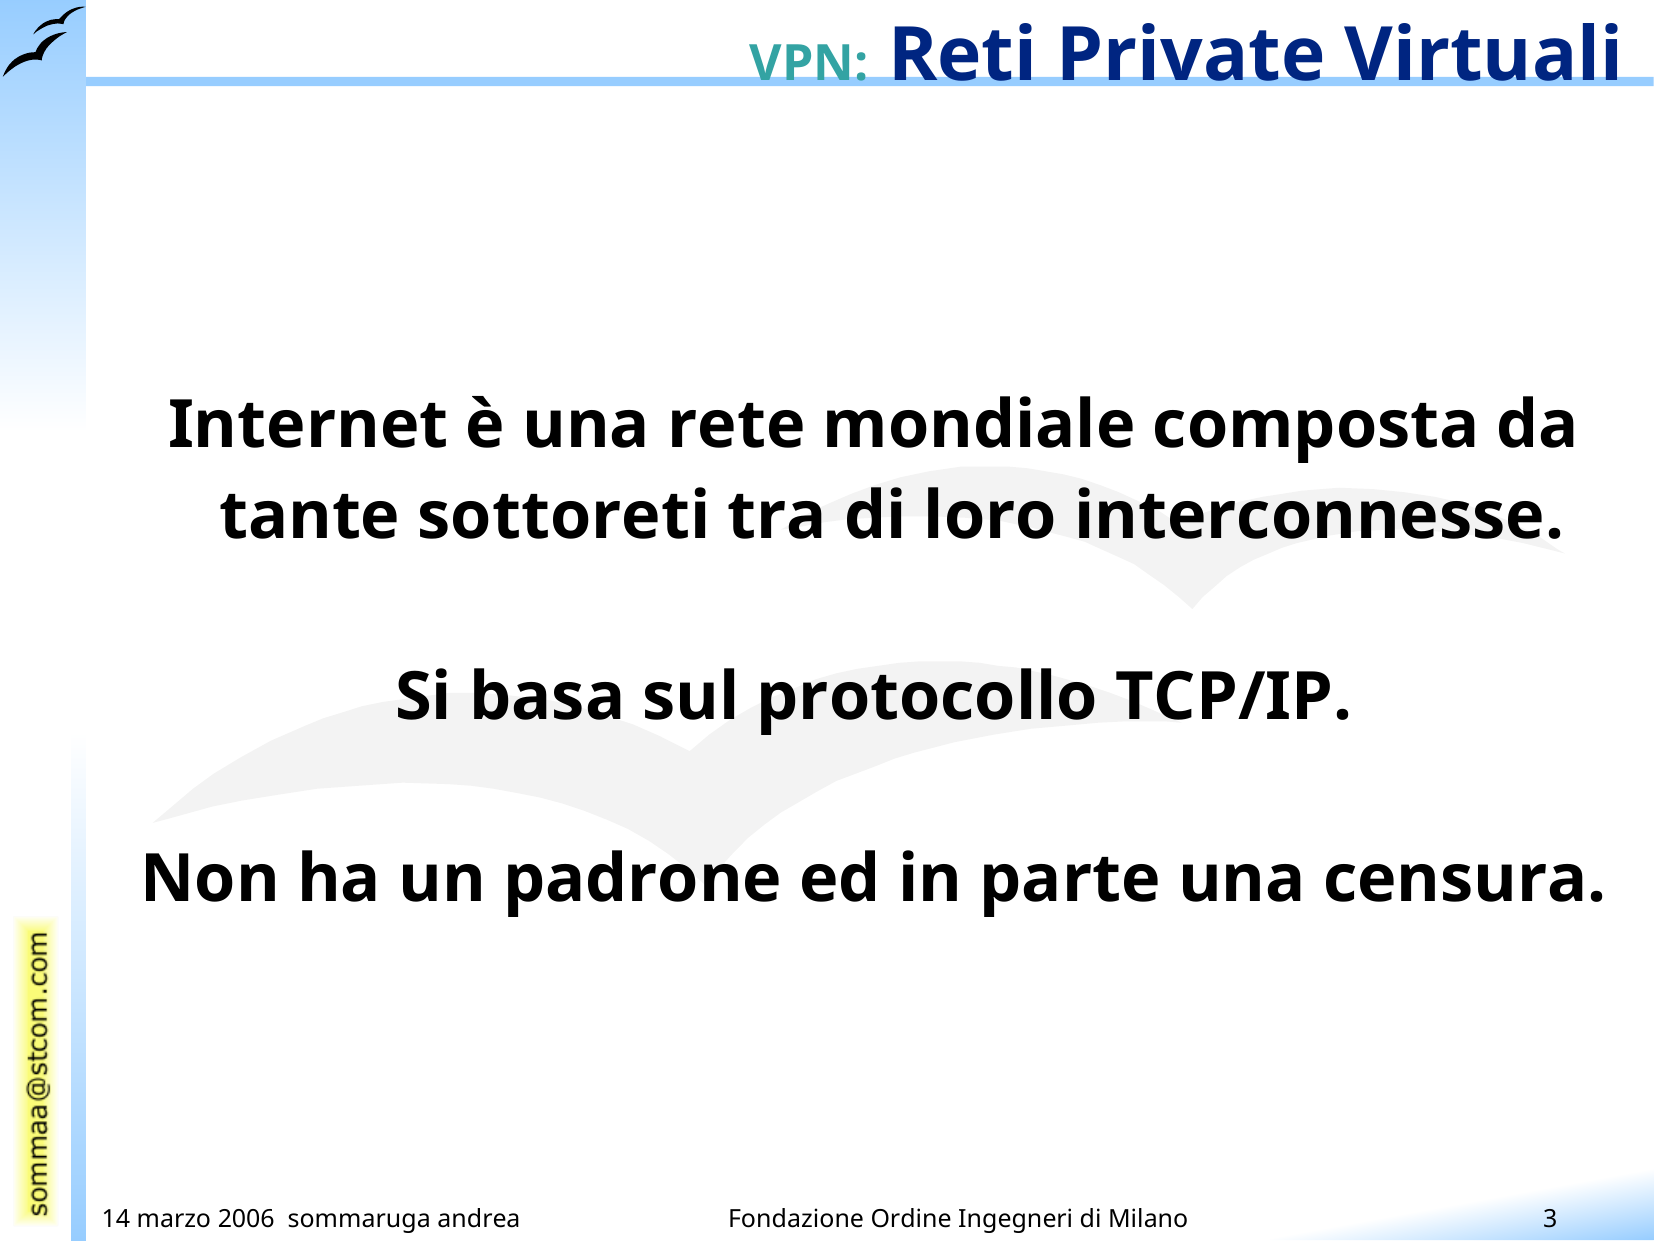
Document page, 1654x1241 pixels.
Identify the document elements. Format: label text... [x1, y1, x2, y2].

picture [12, 915, 60, 1228]
subtitle Internet è una rete mondiale composta da tante sottoreti tra di loro interconnesse. Si basa sul protocollo TCP/IP. Non ha un padrone ed in parte una censura. [85, 134, 1628, 1163]
title VPN: Reti Private Virtuali [85, 0, 1654, 104]
